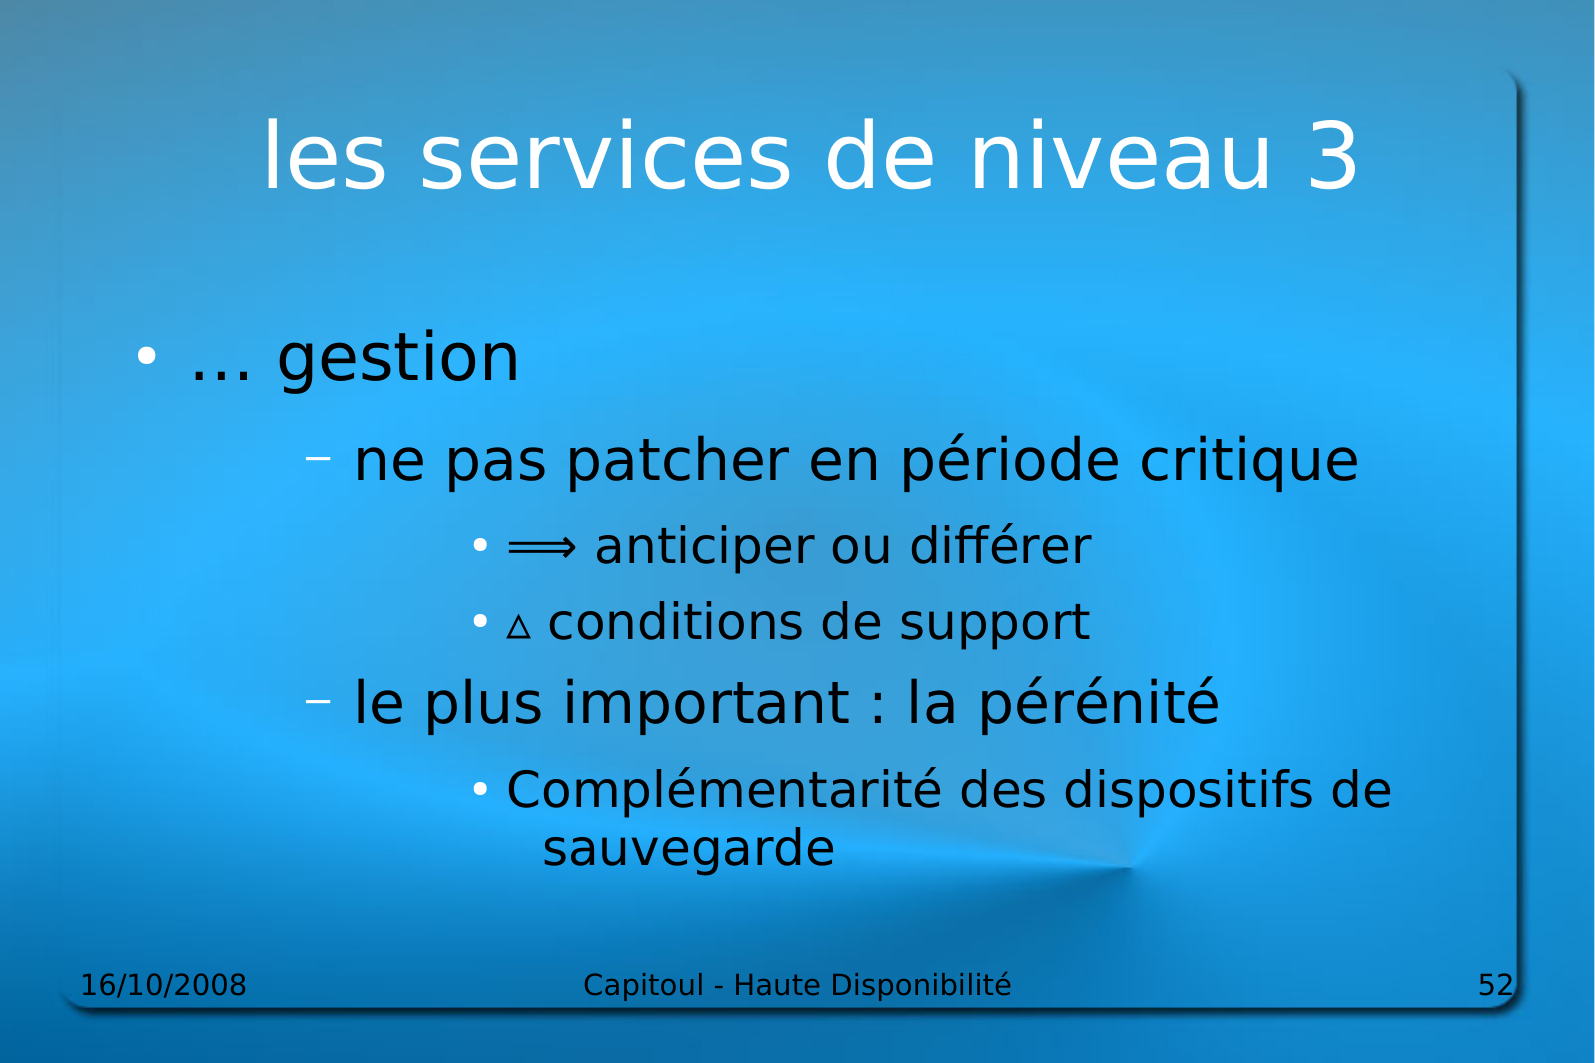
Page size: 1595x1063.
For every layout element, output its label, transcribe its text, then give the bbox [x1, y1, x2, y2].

list … gestion ne pas patcher en période critique ⟹ anticiper ou différer ▵ conditions de support le plus important : la pérénité Complémentarité des dispositifs de sauvegarde [117, 318, 1479, 927]
title les services de niveau 3 [117, 103, 1479, 211]
picture [0, 0, 1595, 1063]
